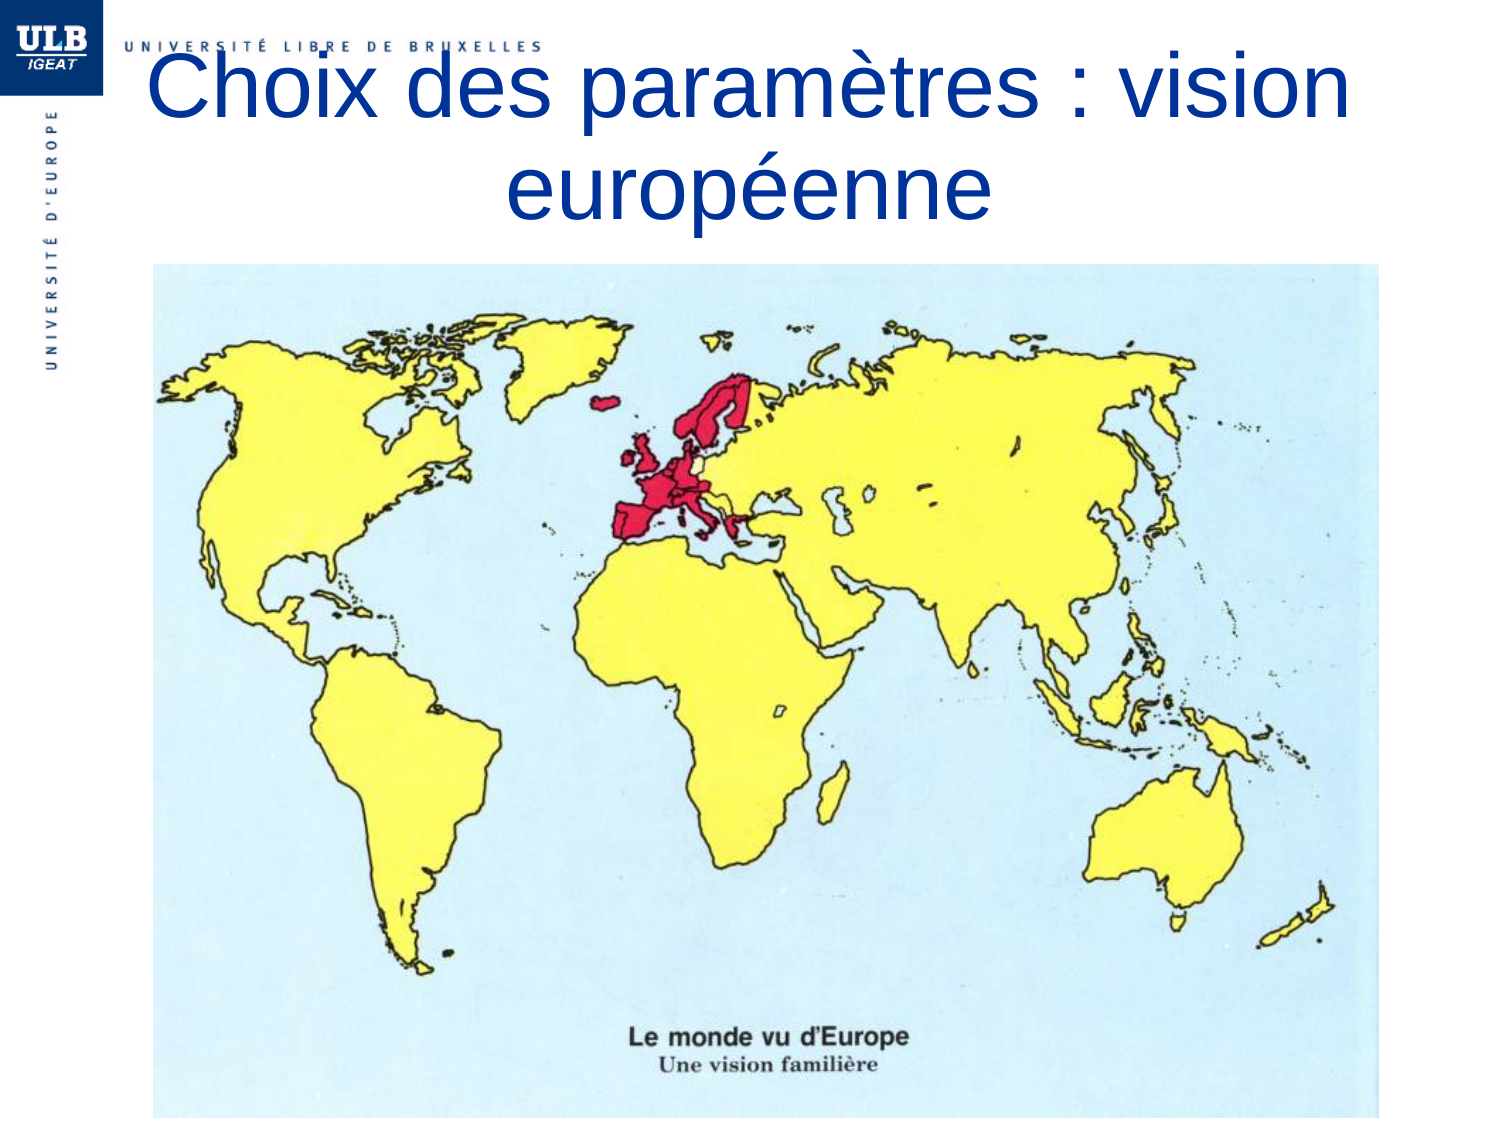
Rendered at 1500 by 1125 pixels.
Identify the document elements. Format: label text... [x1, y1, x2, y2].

picture [0, 0, 1500, 1125]
title Choix des paramètres : vision européenne [112, 27, 1388, 248]
